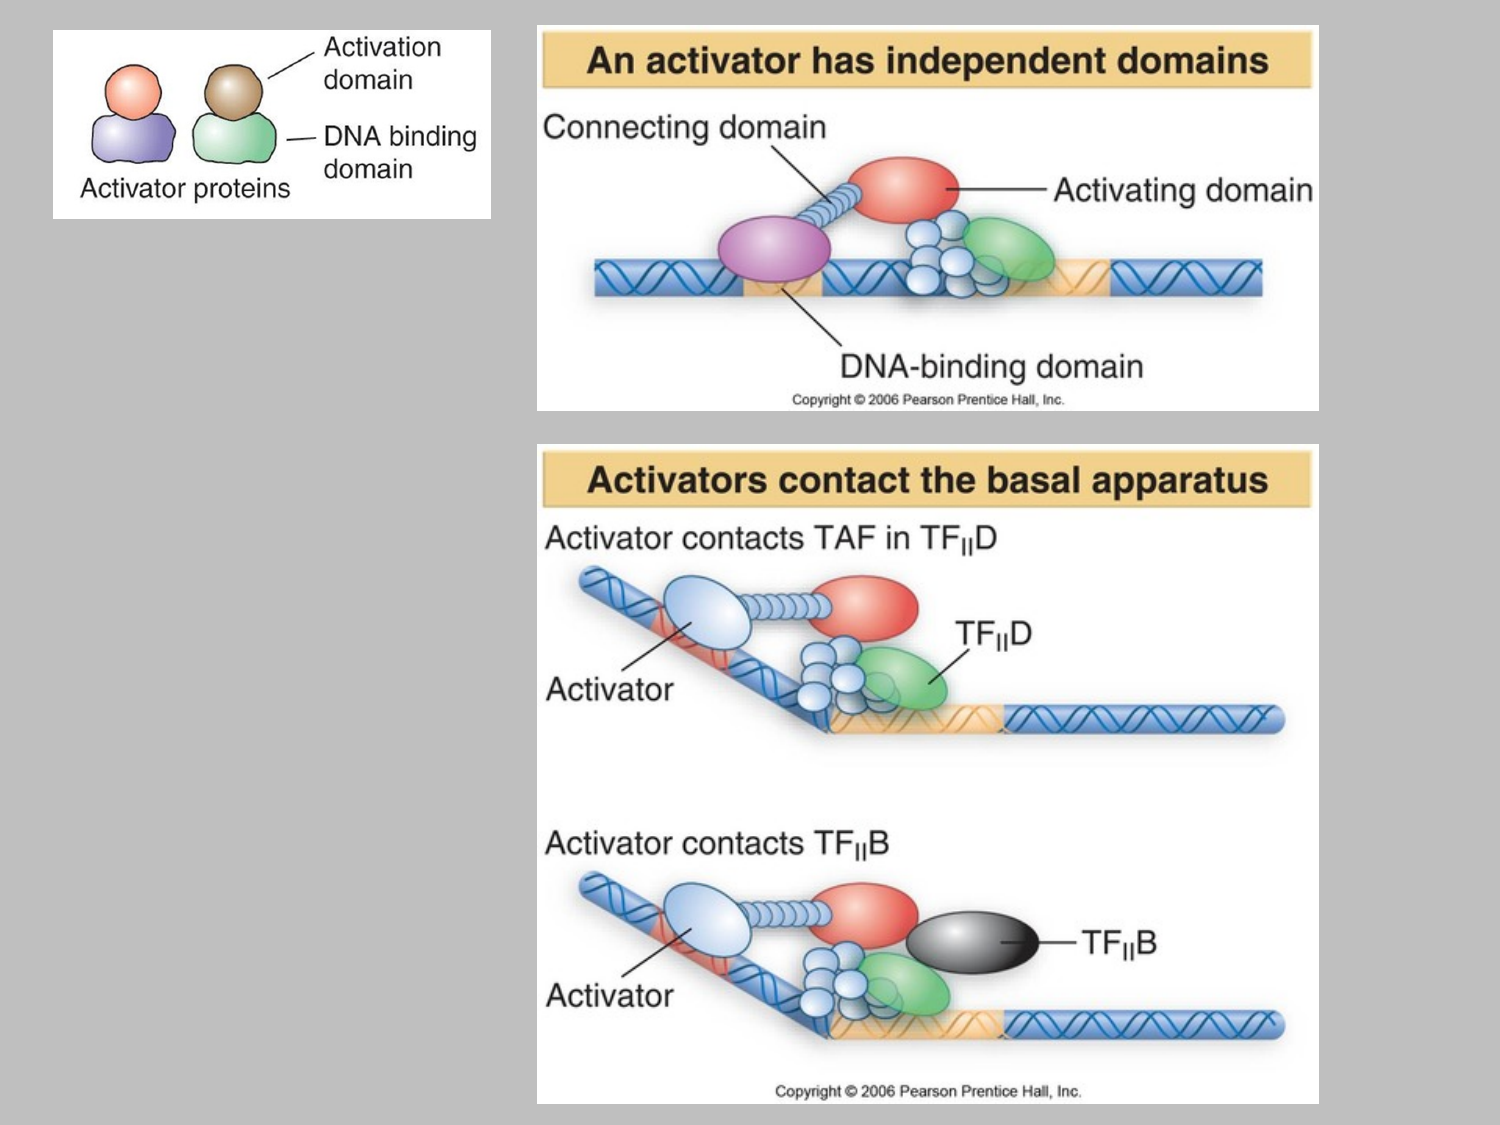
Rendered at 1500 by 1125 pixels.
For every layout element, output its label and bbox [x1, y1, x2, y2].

picture [537, 444, 1319, 1104]
picture [537, 25, 1319, 411]
picture [53, 30, 491, 219]
